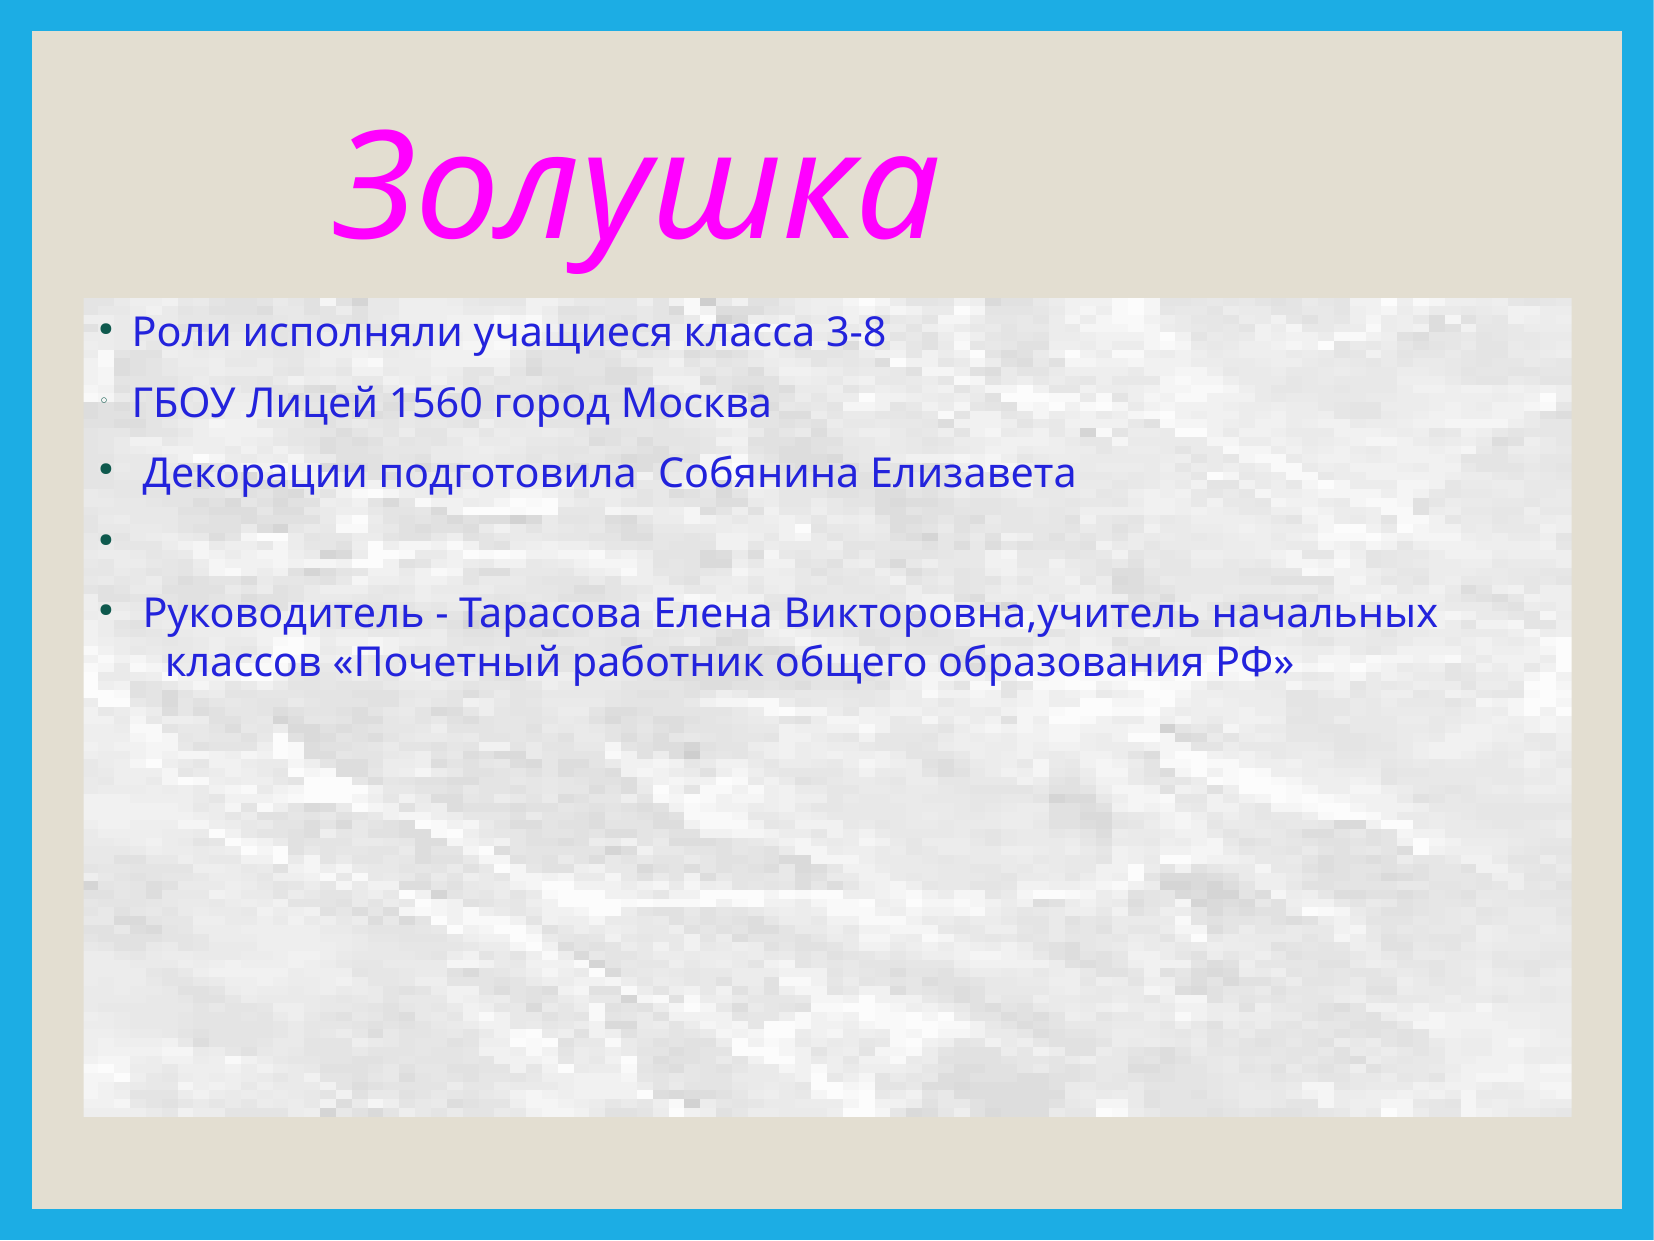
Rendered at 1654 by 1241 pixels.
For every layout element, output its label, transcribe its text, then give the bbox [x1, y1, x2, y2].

list Роли исполняли учащиеся класса 3-8 ГБОУ Лицей 1560 город Москва Декорации подготовила Собянина Елизавета Руководитель - Тарасова Елена Викторовна,учитель начальных классов «Почетный работник общего образования РФ» [83, 298, 1572, 1117]
title Золушка [241, 100, 1572, 280]
